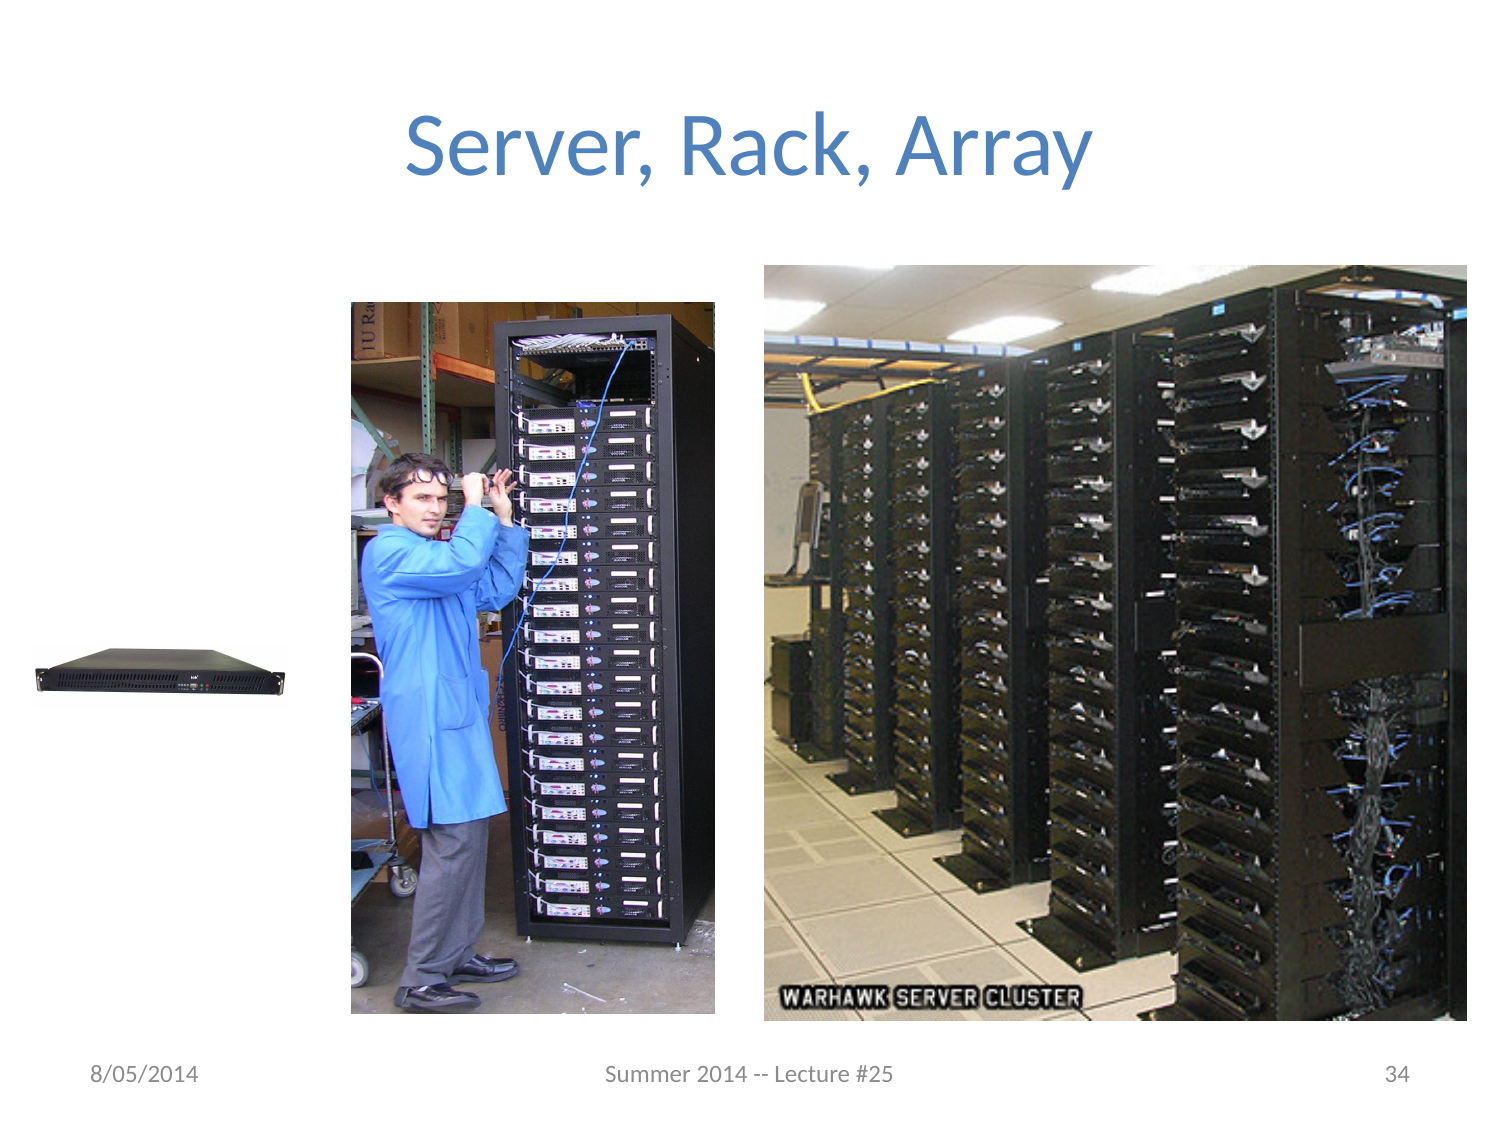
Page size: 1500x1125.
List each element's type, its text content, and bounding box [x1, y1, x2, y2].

footer Summer 2014 -- Lecture #25 [512, 1042, 988, 1103]
picture [764, 265, 1467, 1021]
title Server, Rack, Array [75, 45, 1425, 233]
picture [33, 644, 289, 710]
picture [351, 302, 715, 1014]
slide_number <number> [1074, 1042, 1425, 1103]
slide_number 8/05/2014 [75, 1042, 425, 1103]
